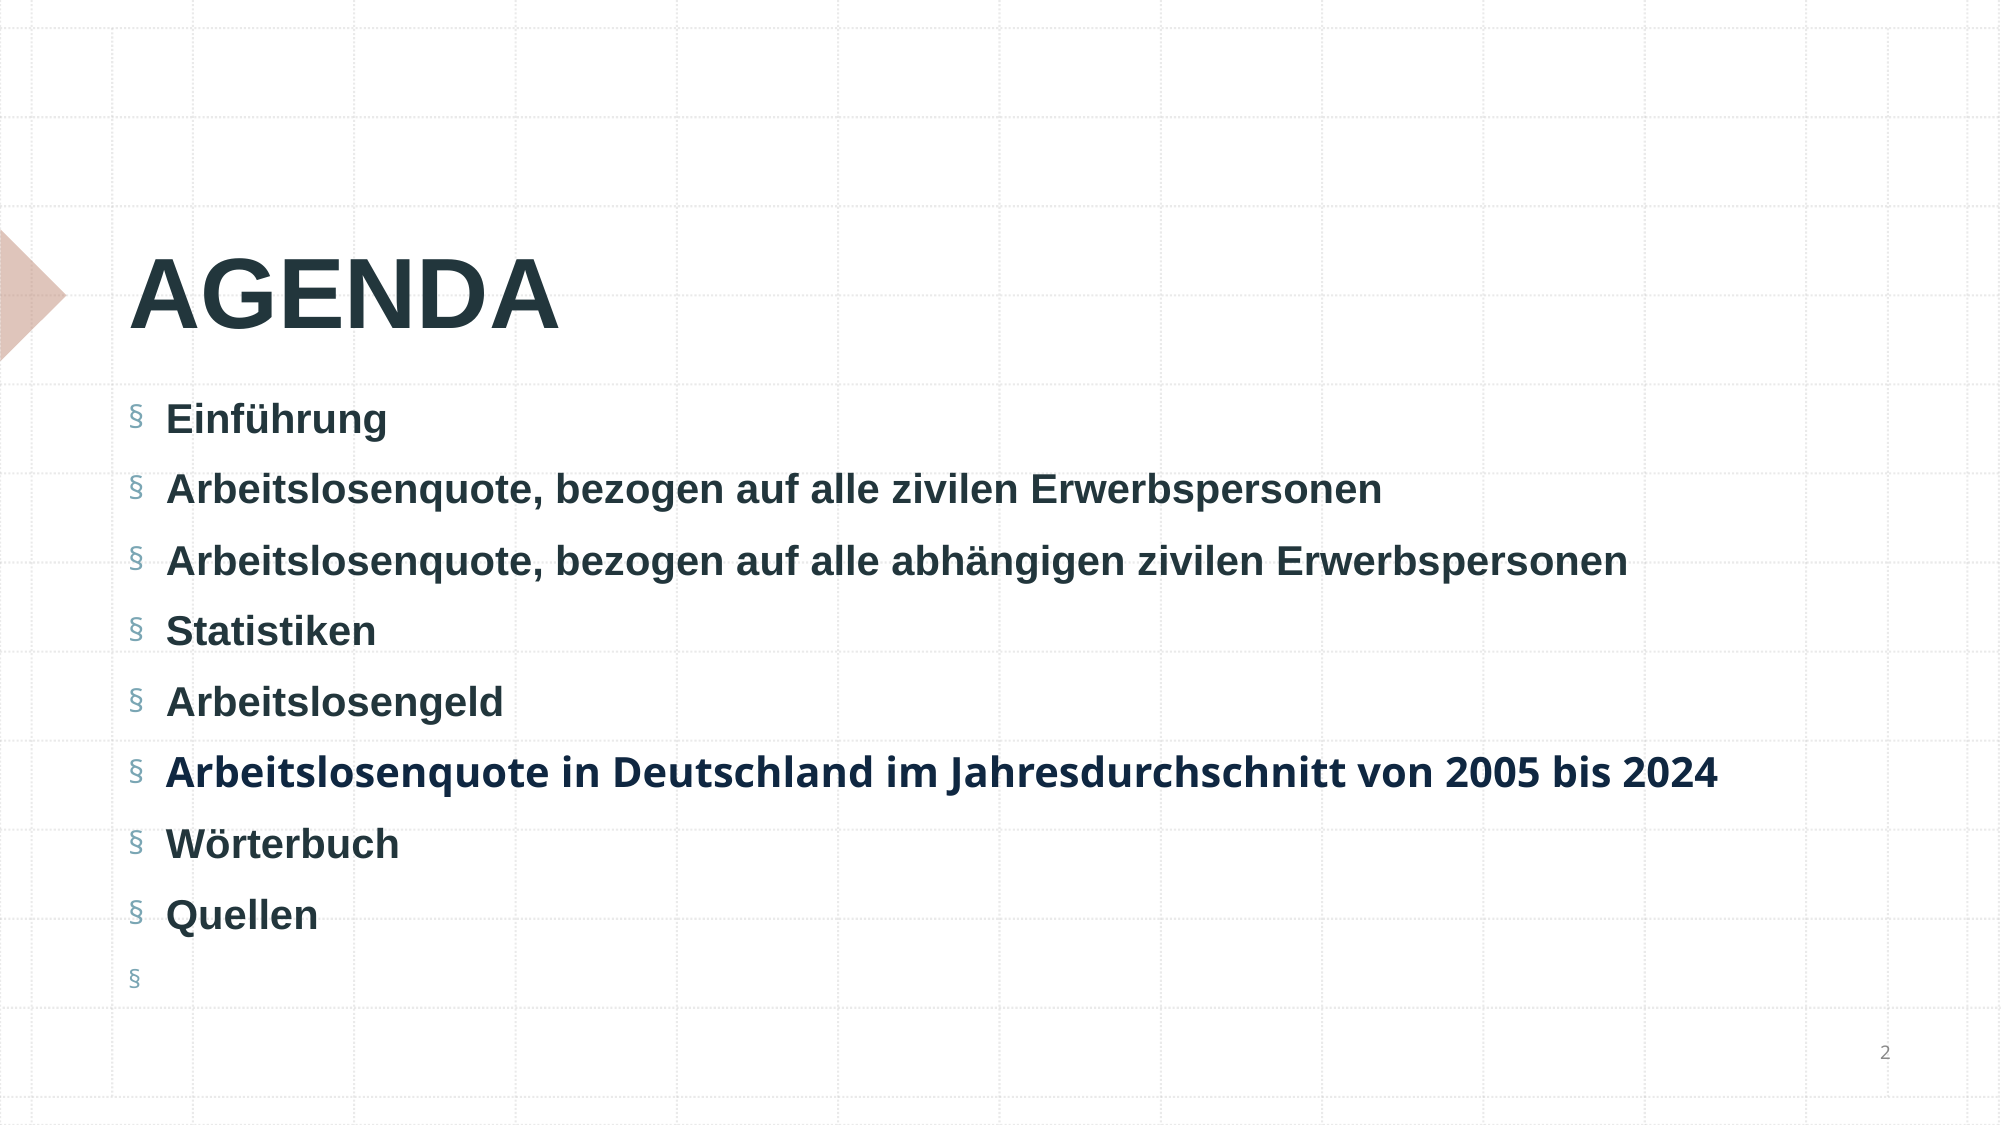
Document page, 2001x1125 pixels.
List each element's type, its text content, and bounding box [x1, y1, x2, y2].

title AGENDA [113, 119, 1808, 356]
list Einführung Arbeitslosenquote, bezogen auf alle zivilen Erwerbspersonen Arbeitslosenquote, bezogen auf alle abhängigen zivilen Erwerbspersonen Statistiken Arbeitslosengeld Arbeitslosenquote in Deutschland im Jahresdurchschnitt von 2005 bis 2024 Wörterbuch Quellen [113, 383, 1808, 969]
text_box [1805, 1019, 1966, 1089]
